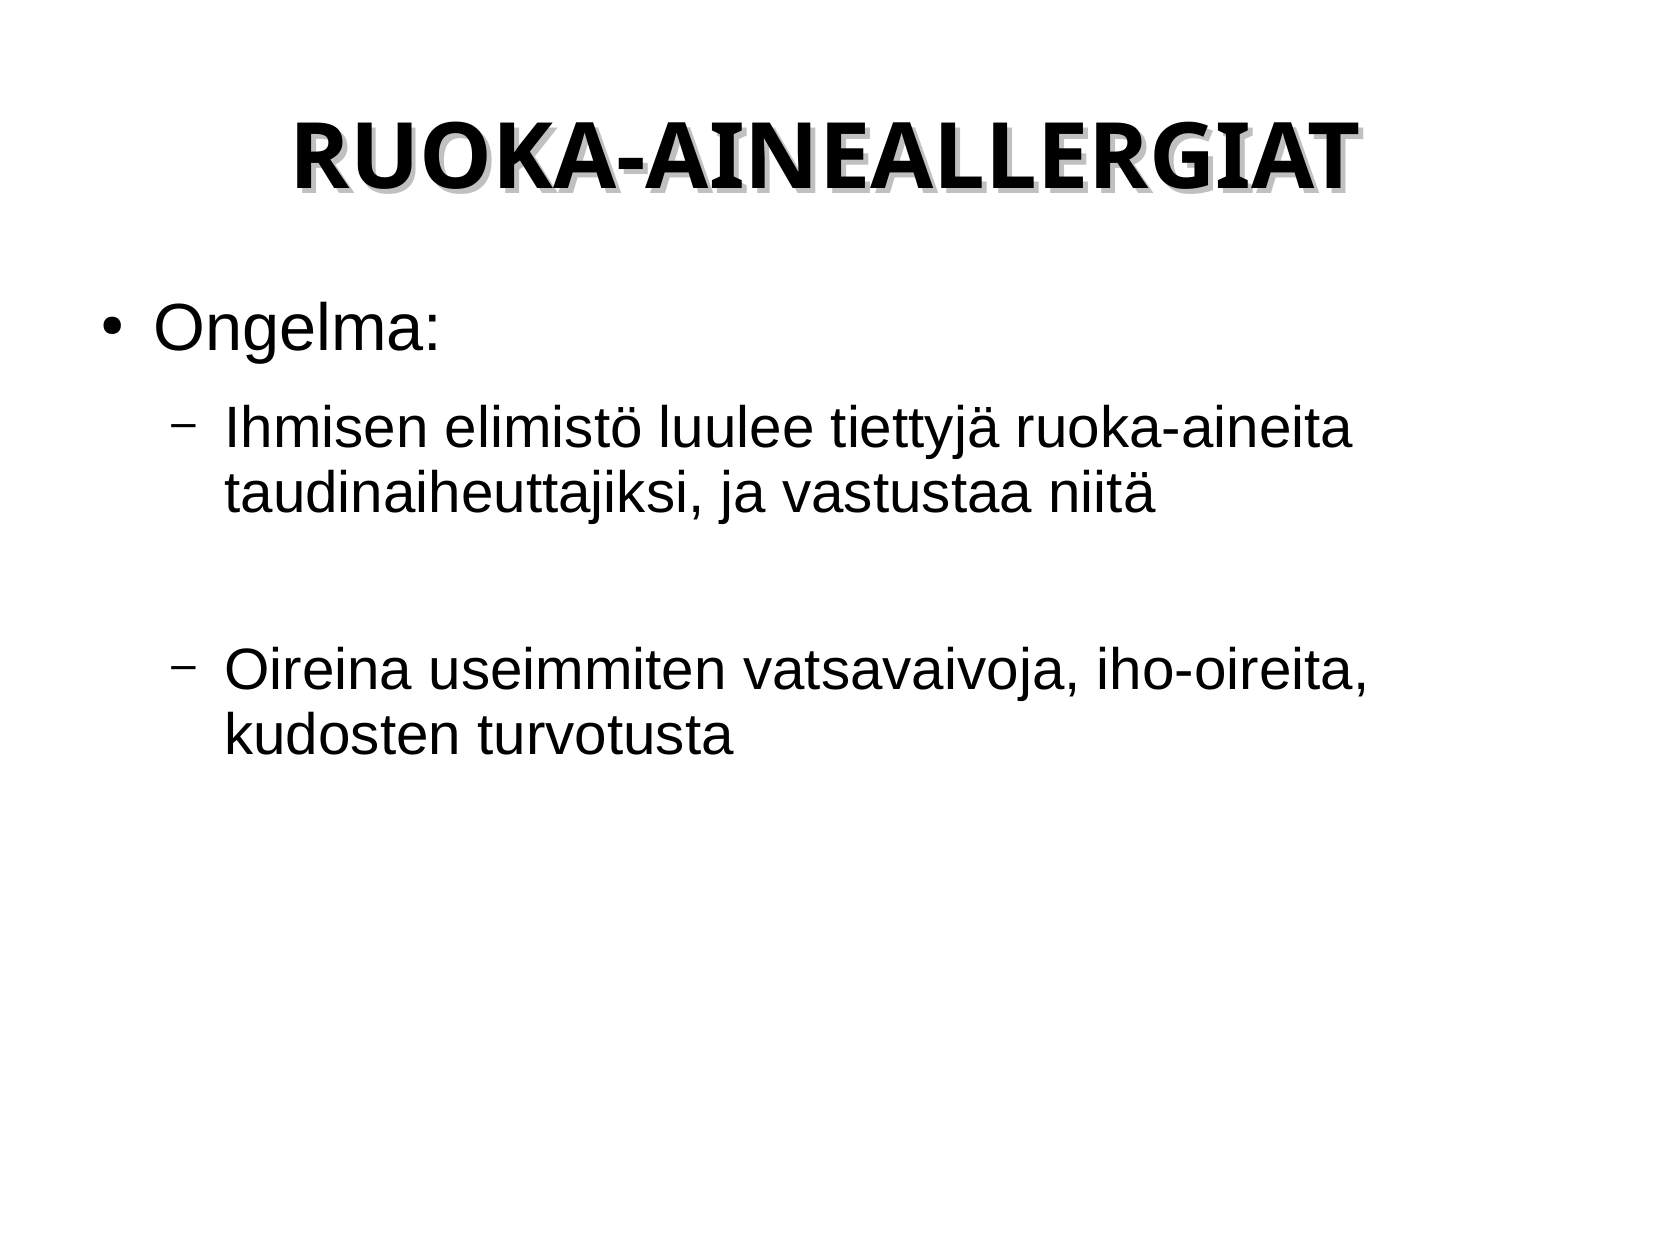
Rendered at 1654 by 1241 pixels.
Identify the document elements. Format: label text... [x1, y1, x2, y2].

list Ongelma: Ihmisen elimistö luulee tiettyjä ruoka-aineita taudinaiheuttajiksi, ja vastustaa niitä Oireina useimmiten vatsavaivoja, iho-oireita, kudosten turvotusta [82, 290, 1570, 1010]
title RUOKA-AINEALLERGIAT [82, 31, 1570, 274]
